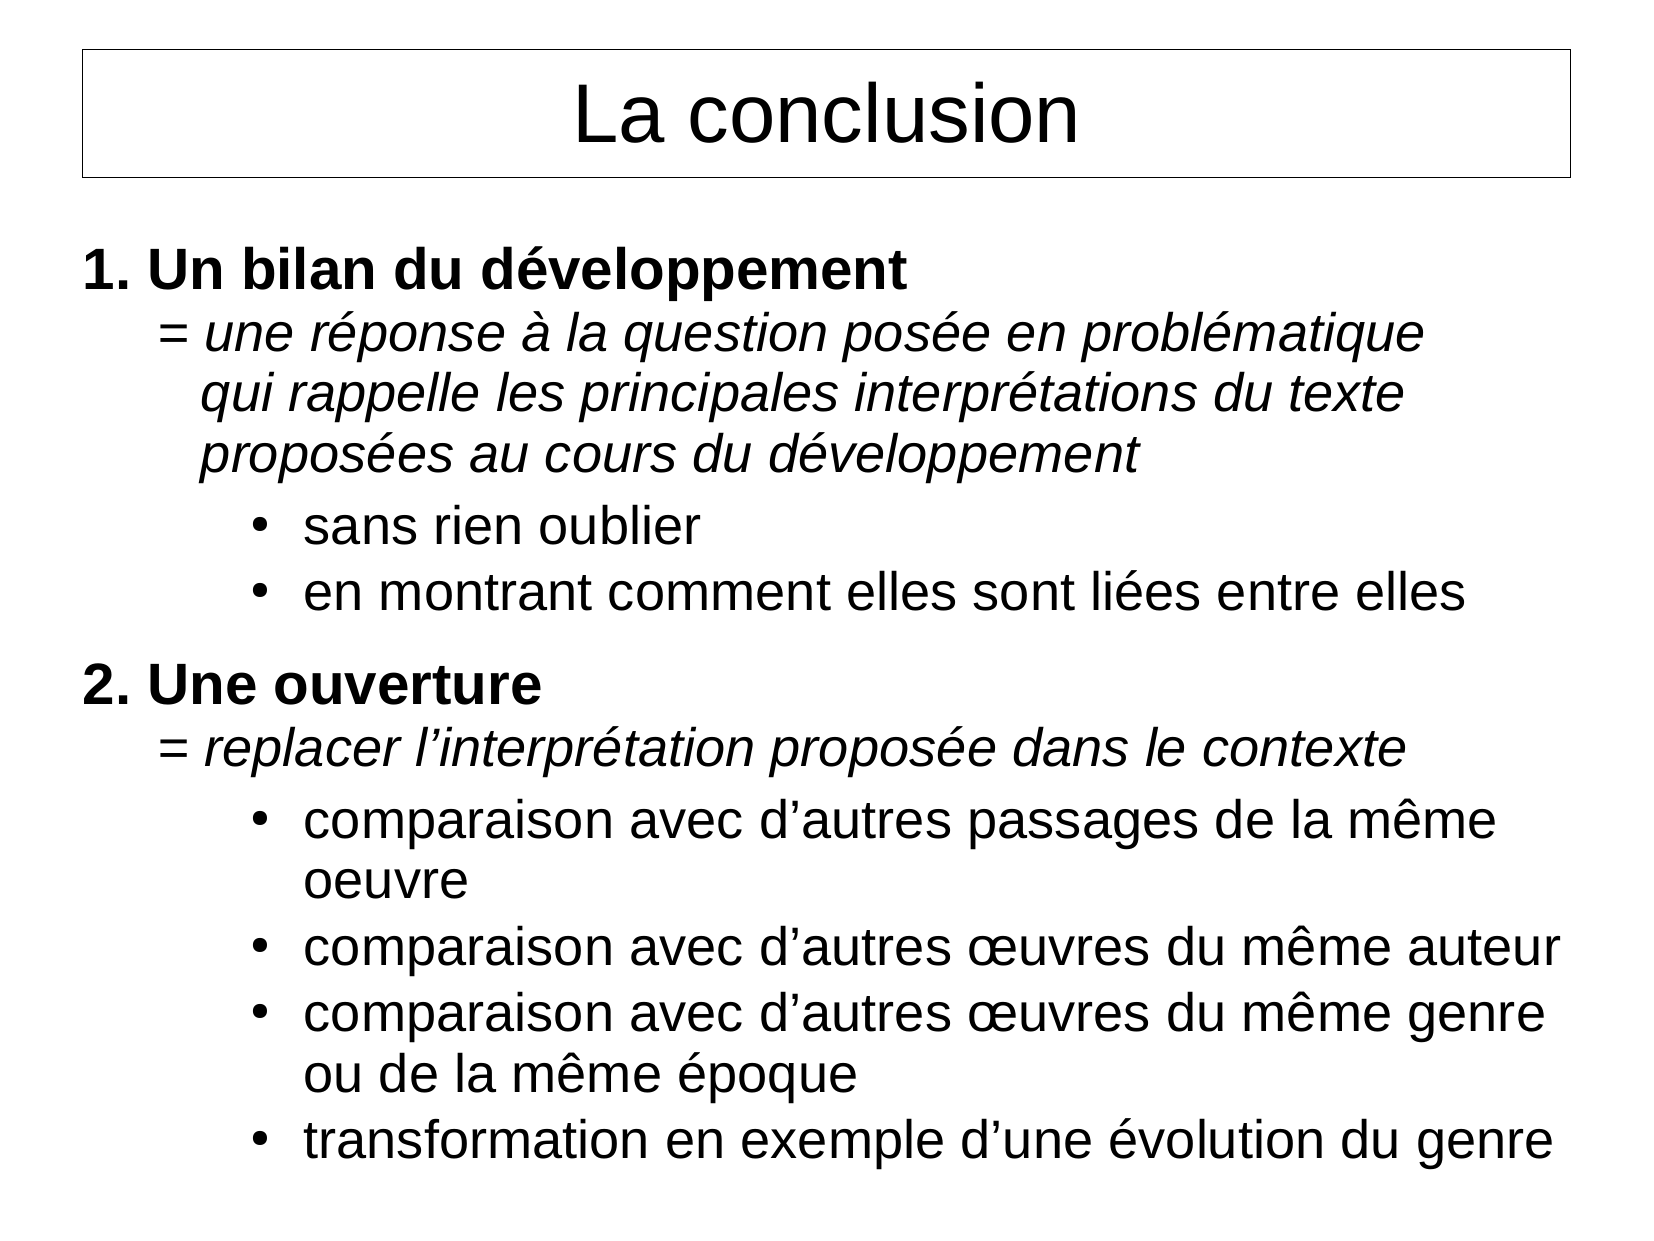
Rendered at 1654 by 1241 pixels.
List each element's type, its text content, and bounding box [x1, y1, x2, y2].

title La conclusion [82, 49, 1571, 178]
list 1. Un bilan du développement = une réponse à la question posée en problématique qui rappelle les principales interprétations du texte proposées au cours du développement sans rien oublier en montrant comment elles sont liées entre elles 2. Une ouverture = replacer l’interprétation proposée dans le contexte comparaison avec d’autres passages de la même oeuvre comparaison avec d’autres œuvres du même auteur comparaison avec d’autres œuvres du même genre ou de la même époque transformation en exemple d’une évolution du genre [82, 237, 1571, 1173]
